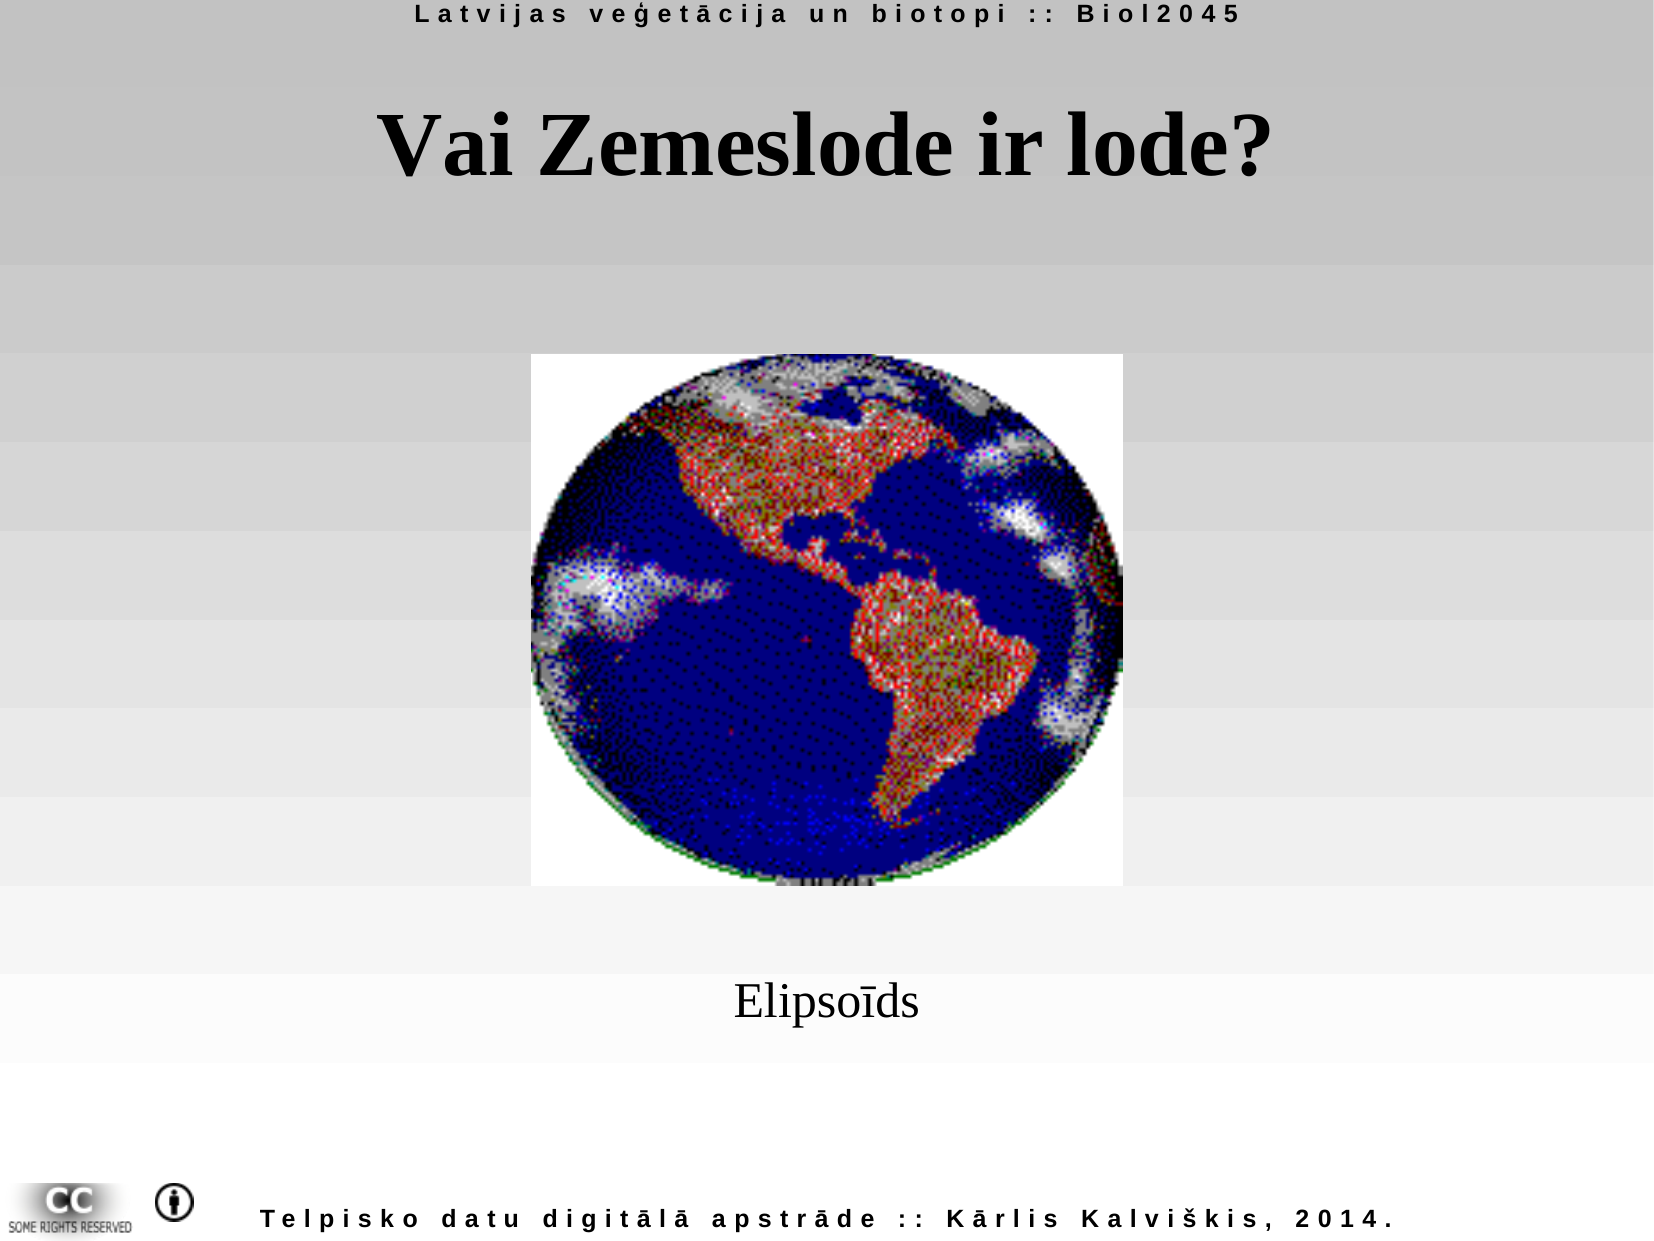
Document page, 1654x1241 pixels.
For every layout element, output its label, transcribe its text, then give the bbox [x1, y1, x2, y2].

text_box Elipsoīds [733, 972, 921, 1086]
picture [0, 287, 1654, 1241]
title Vai Zemeslode ir lode? [0, 1, 1654, 287]
